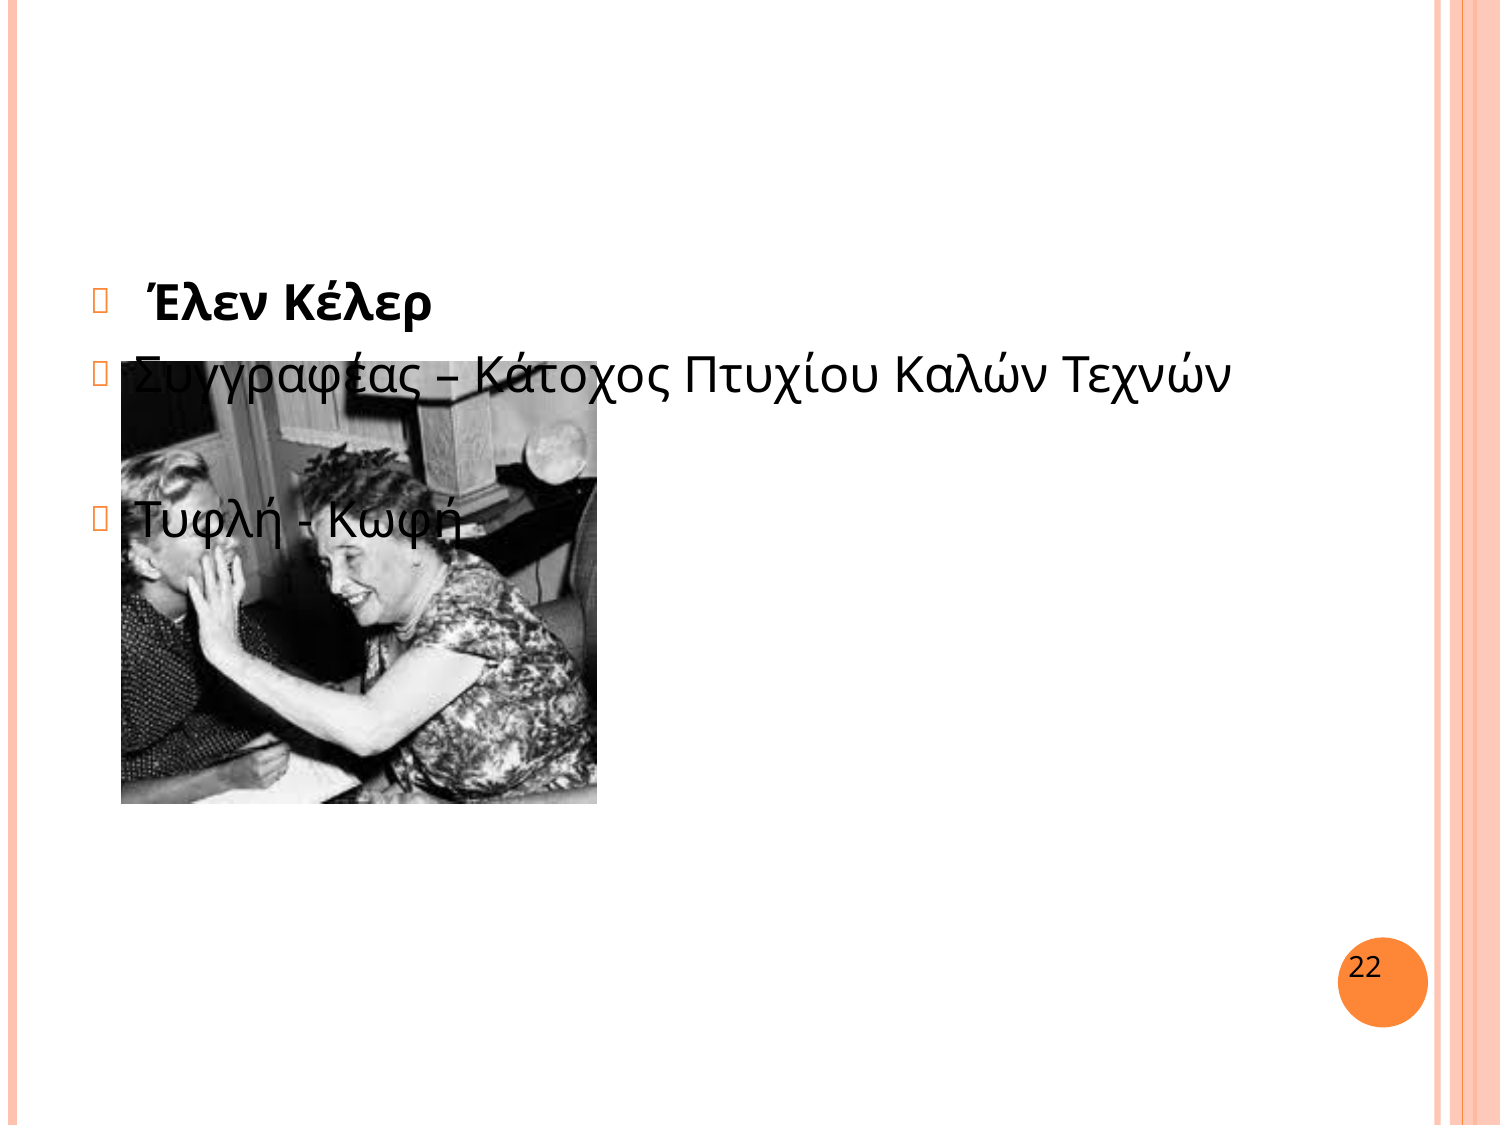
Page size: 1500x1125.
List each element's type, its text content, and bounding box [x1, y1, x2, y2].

slide_number <αριθμός> [1333, 940, 1434, 1027]
list Έλεν Κέλερ Συγγραφέας – Κάτοχος Πτυχίου Καλών Τεχνών Τυφλή - Κωφή [75, 262, 1300, 1062]
